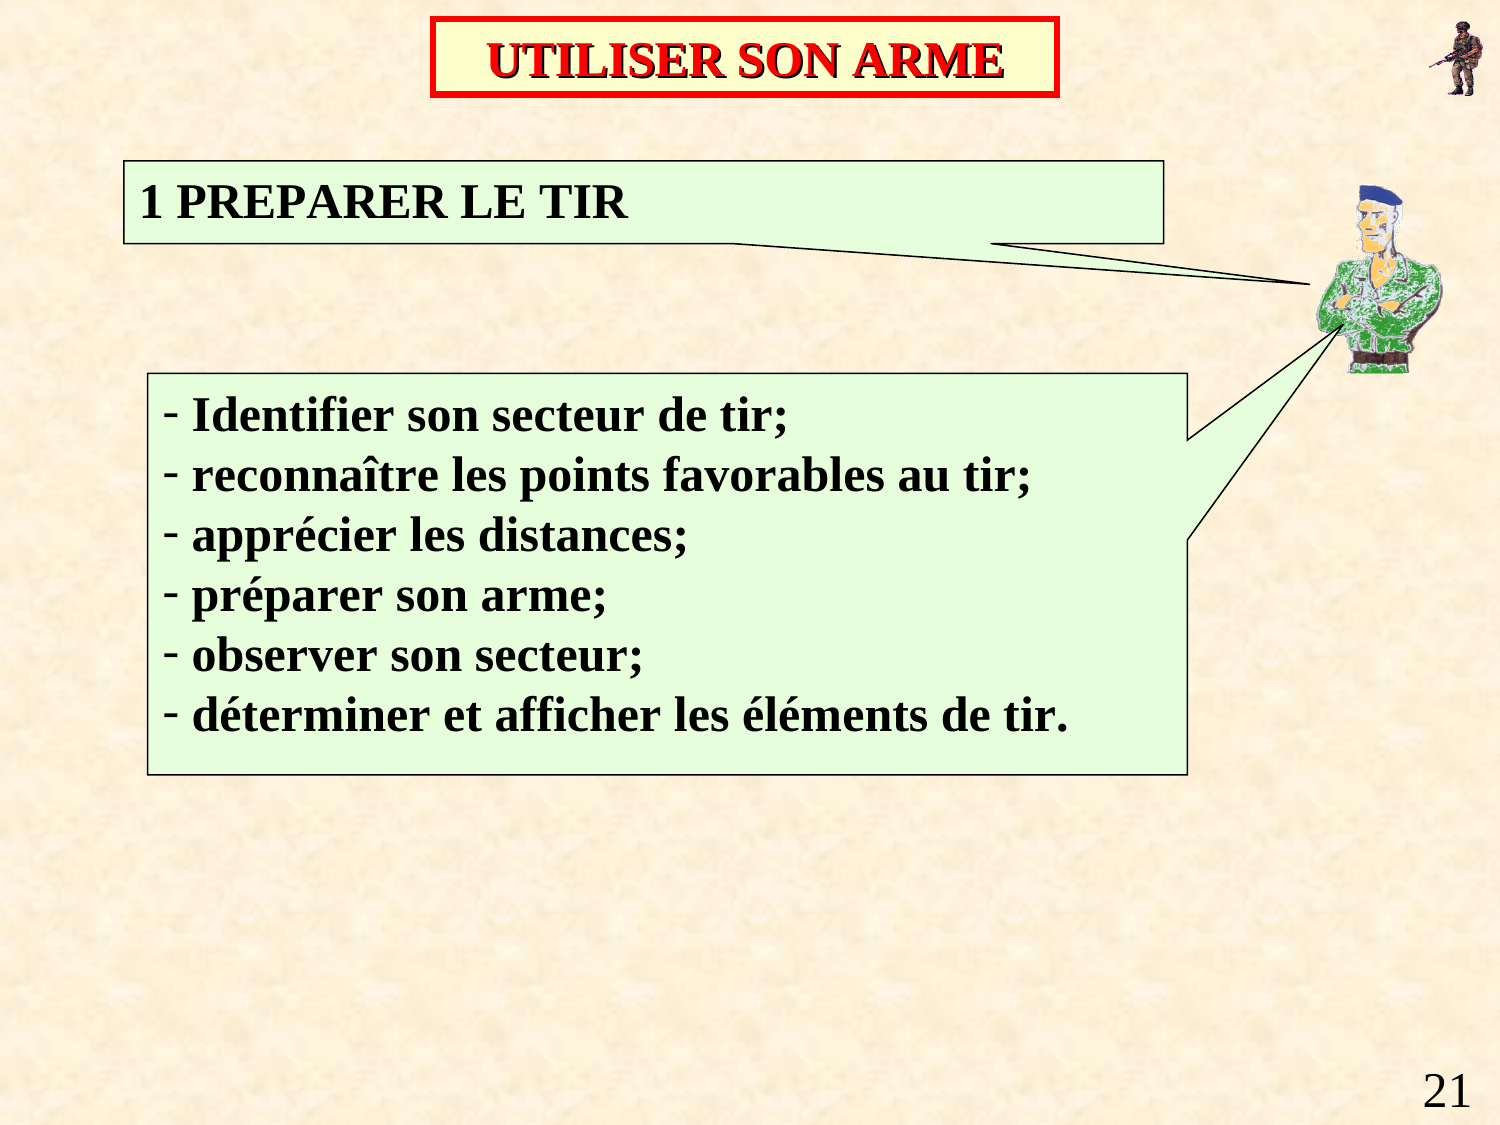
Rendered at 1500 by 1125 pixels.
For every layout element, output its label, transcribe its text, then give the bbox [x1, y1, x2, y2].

text_box UTILISER SON ARME [432, 18, 1058, 95]
text_box Identifier son secteur de tir; reconnaître les points favorables au tir; apprécier les distances; préparer son arme; observer son secteur; déterminer et afficher les éléments de tir. [147, 323, 1344, 775]
text_box 1 PREPARER LE TIR [123, 160, 1311, 285]
picture [0, 0, 1500, 1125]
